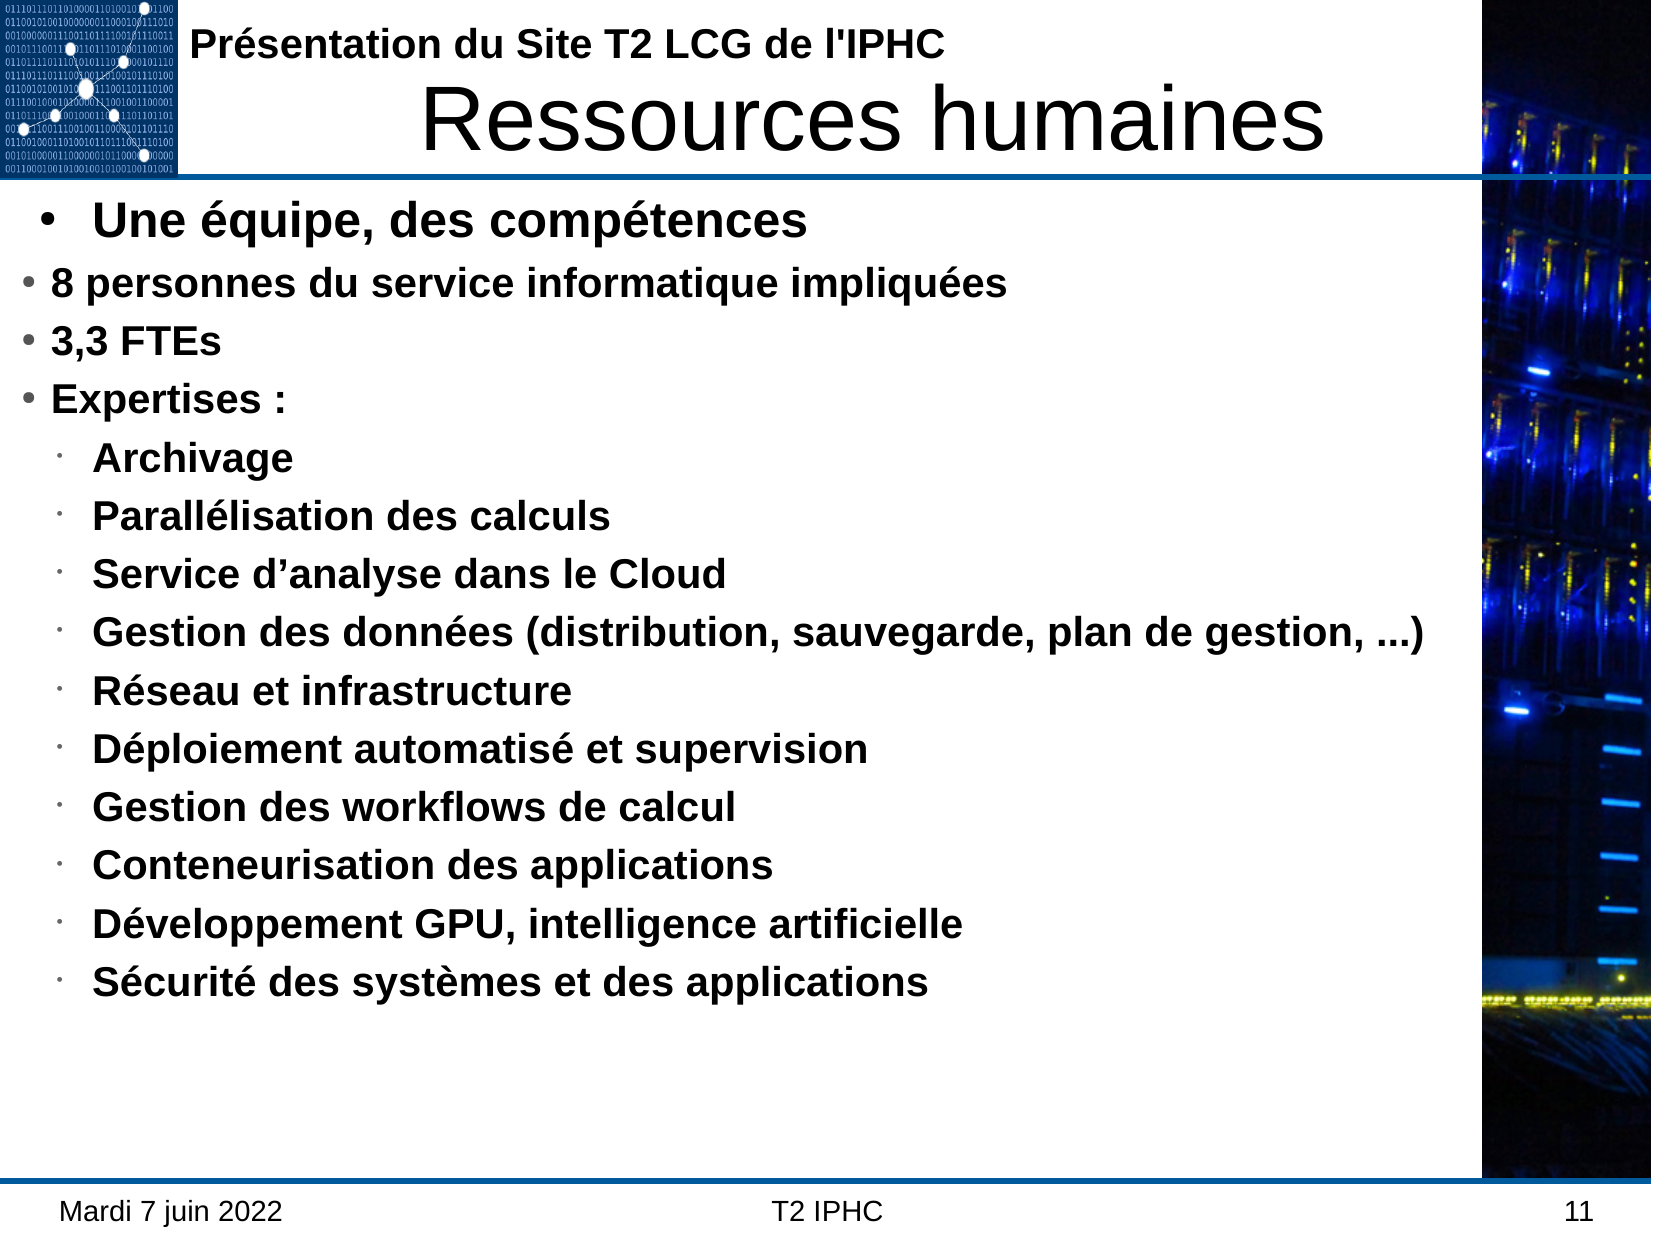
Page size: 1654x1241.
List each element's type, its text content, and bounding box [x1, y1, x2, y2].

picture [1482, 180, 1651, 1178]
picture [1482, 0, 1651, 174]
picture [0, 0, 178, 178]
title Ressources humaines [177, 67, 1571, 171]
list Une équipe, des compétences 8 personnes du service informatique impliquées 3,3 FTEs Expertises : Archivage Parallélisation des calculs Service d’analyse dans le Cloud Gestion des données (distribution, sauvegarde, plan de gestion, ...) Réseau et infrastructure Déploiement automatisé et supervision Gestion des workflows de calcul Conteneurisation des applications Développement GPU, intelligence artificielle Sécurité des systèmes et des applications [21, 191, 1477, 1152]
